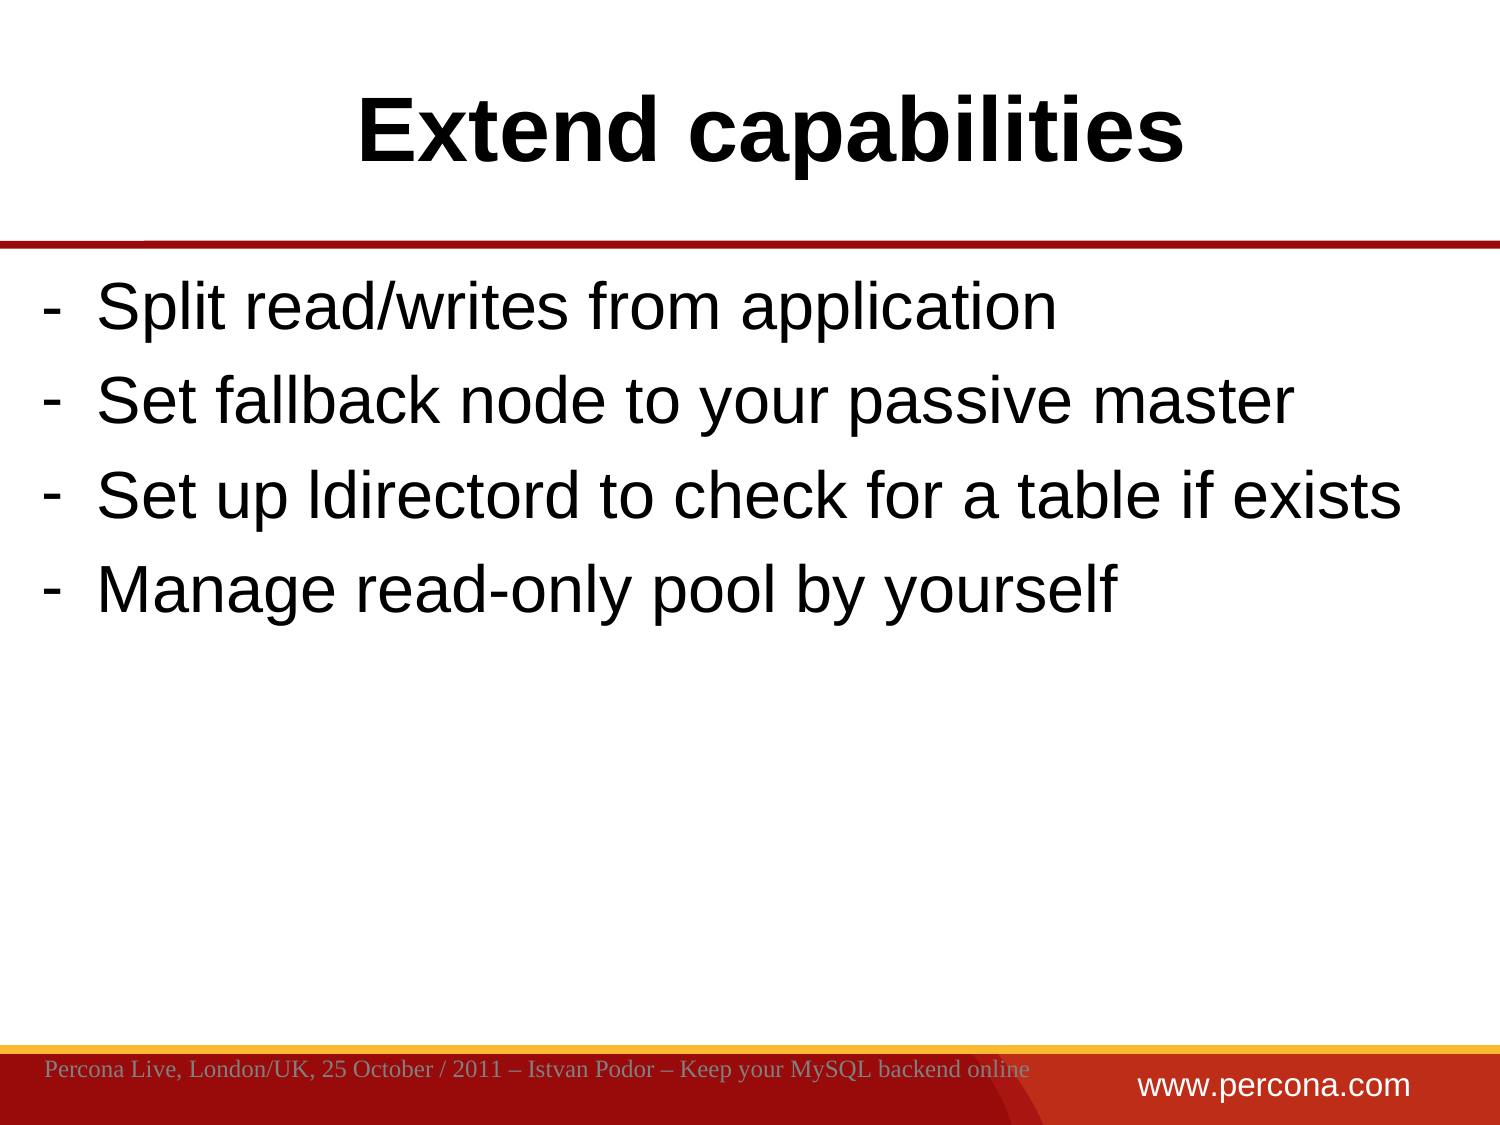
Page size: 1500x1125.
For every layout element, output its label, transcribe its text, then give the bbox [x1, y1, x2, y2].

text_box Percona Live, London/UK, 25 October / 2011 – Istvan Podor – Keep your MySQL backend online [29, 1046, 1128, 1103]
title Extend capabilities [41, 6, 1471, 243]
list - Split read/writes from application Set fallback node to your passive master Set up ldirectord to check for a table if exists Manage read-only pool by yourself [41, 262, 1471, 1005]
